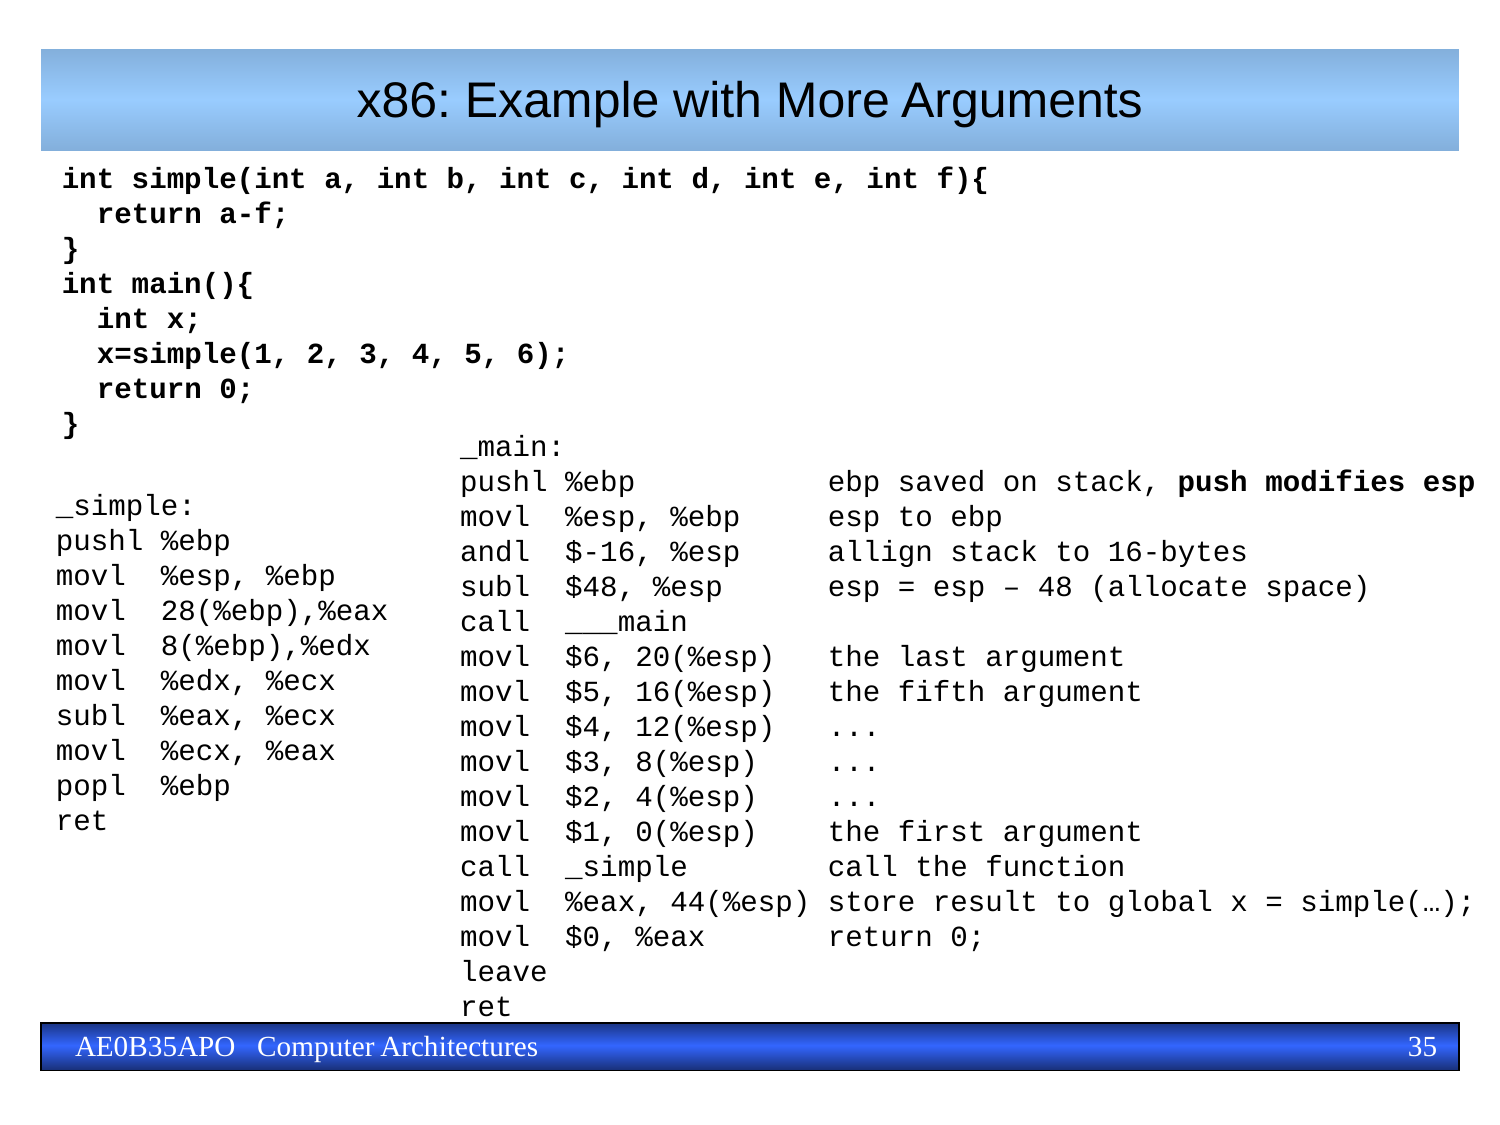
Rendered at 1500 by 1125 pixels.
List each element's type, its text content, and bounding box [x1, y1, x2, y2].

text_box int simple(int a, int b, int c, int d, int e, int f){ return a-f; } int main(){ int x; x=simple(1, 2, 3, 4, 5, 6); return 0; } [47, 151, 1369, 447]
text_box _simple: pushl %ebp movl %esp, %ebp movl 28(%ebp),%eax movl 8(%ebp),%edx movl %edx, %ecx subl %eax, %ecx movl %ecx, %eax popl %ebp ret [41, 479, 413, 879]
text_box _main: pushl %ebp ebp saved on stack, push modifies esp movl %esp, %ebp esp to ebp andl $-16, %esp allign stack to 16-bytes subl $48, %esp esp = esp – 48 (allocate space) call ___main movl $6, 20(%esp) the last argument movl $5, 16(%esp) the fifth argument movl $4, 12(%esp) ... movl $3, 8(%esp) ... movl $2, 4(%esp) ... movl $1, 0(%esp) the first argument call _simple call the function movl %eax, 44(%esp) store result to global x = simple(…); movl $0, %eax return 0; leave ret [445, 420, 1500, 1030]
title x86: Example with More Arguments [41, 49, 1459, 151]
